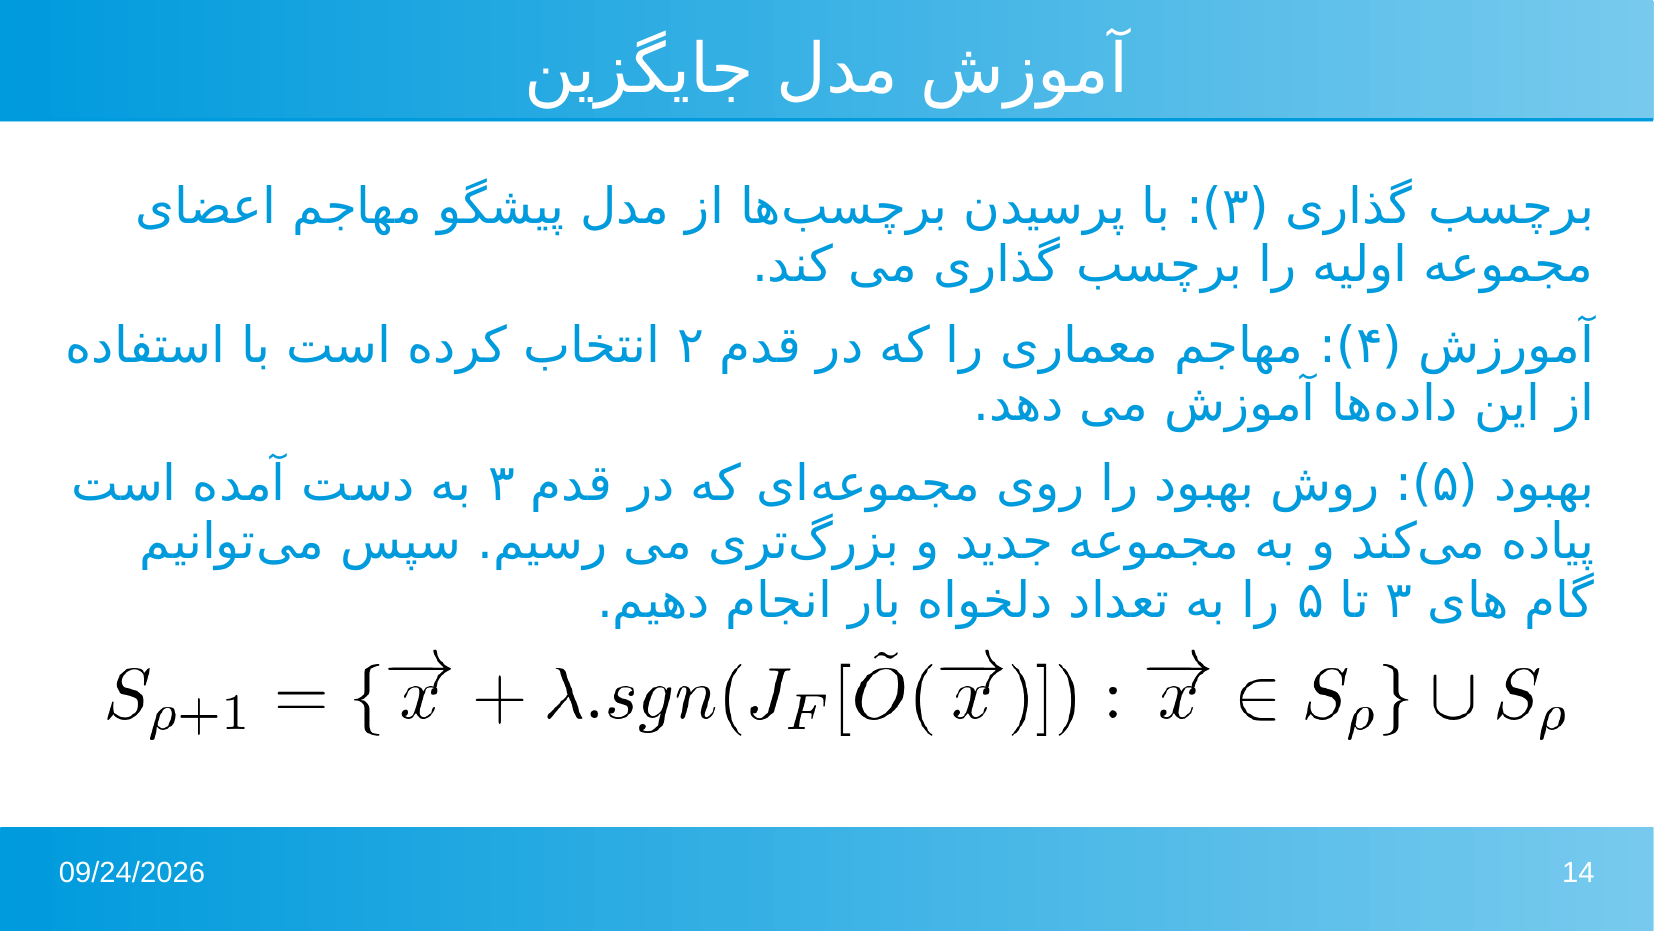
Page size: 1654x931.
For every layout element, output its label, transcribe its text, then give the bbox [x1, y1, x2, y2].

title آموزش مدل جایگزین [59, 29, 1595, 108]
list برچسب گذاری (۳): با پرسیدن برچسب‌ها از مدل پیشگو مهاجم اعضای مجموعه اولیه را برچسب گذاری می کند. آمورزش (۴): مهاجم معماری را که در قدم ۲ انتخاب کرده است با استفاده از این داده‌ها آموزش می دهد. بهبود (۵): روش بهبود را روی مجموعه‌ای که در قدم ۳ به دست آمده است پیاده می‌کند و به مجموعه جدید و بزرگ‌تری می رسیم. سپس می‌توانیم گام های ۳ تا ۵ را به تعداد دلخواه بار انجام دهیم. [59, 177, 1595, 768]
picture [107, 649, 1565, 740]
